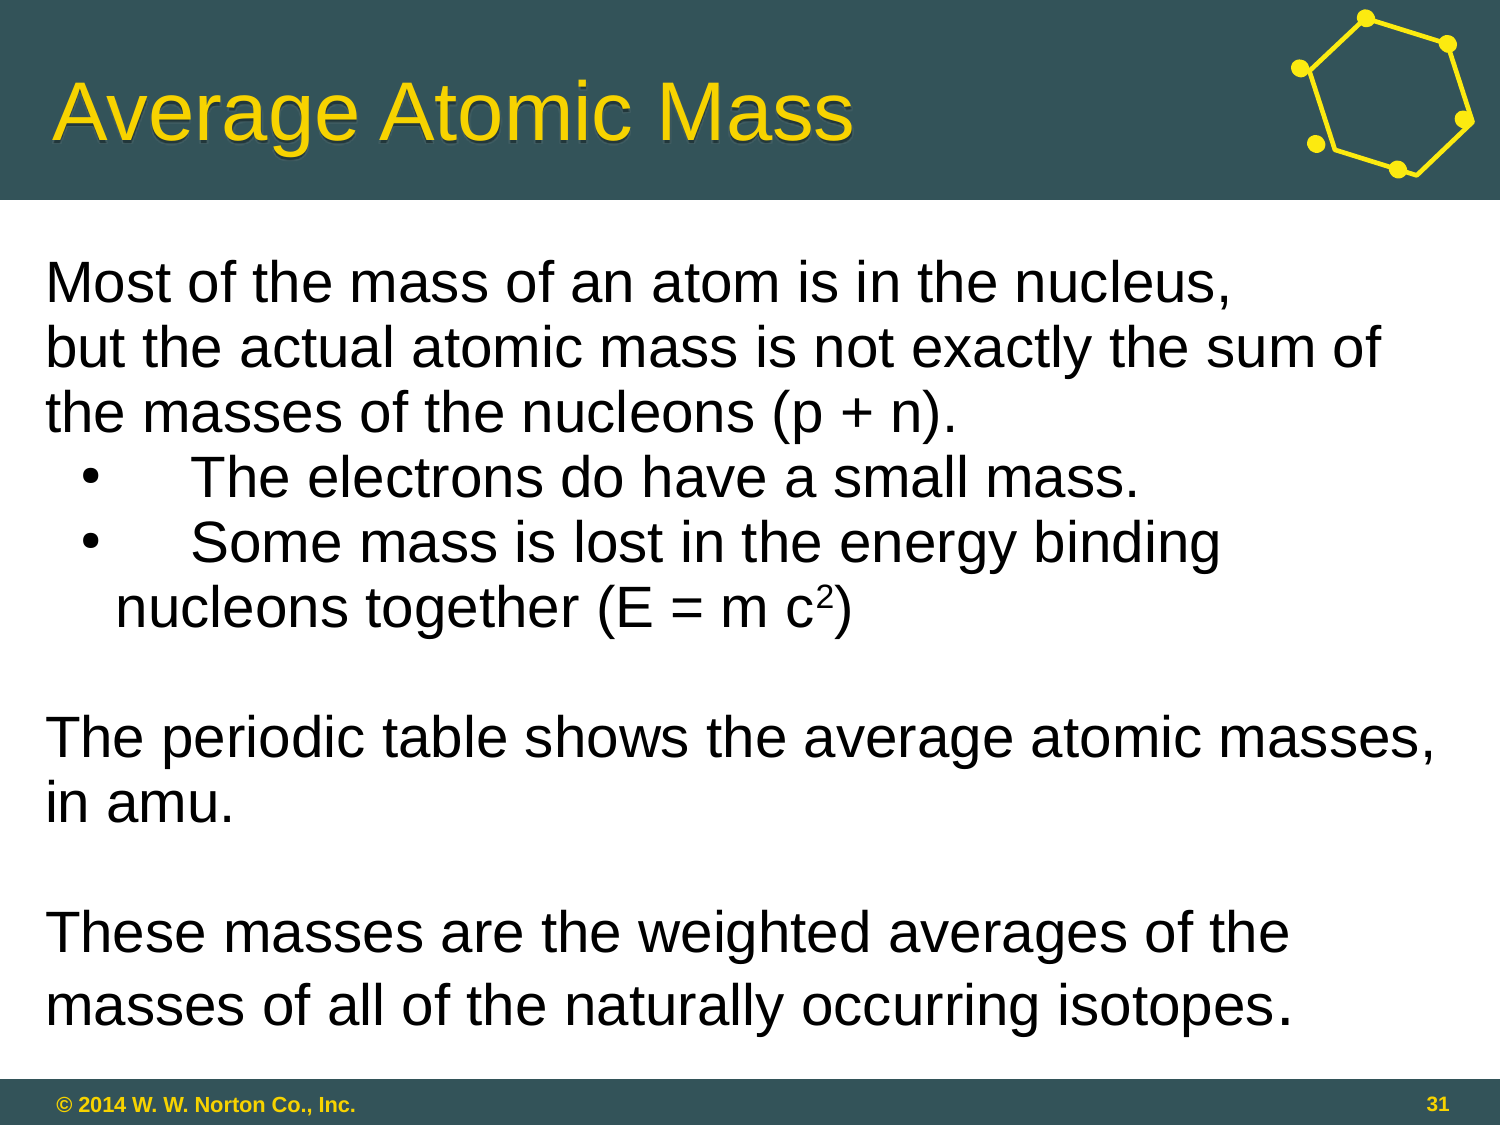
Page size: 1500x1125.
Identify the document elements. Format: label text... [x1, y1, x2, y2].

slide_number <number> [1411, 1086, 1468, 1119]
text_box Most of the mass of an atom is in the nucleus, but the actual atomic mass is not exactly the sum of the masses of the nucleons (p + n). The electrons do have a small mass. Some mass is lost in the energy binding nucleons together (E = m c2) The periodic table shows the average atomic masses, in amu. These masses are the weighted averages of the masses of all of the naturally occurring isotopes. [45, 224, 1471, 1066]
title Average Atomic Mass [37, 19, 1118, 195]
